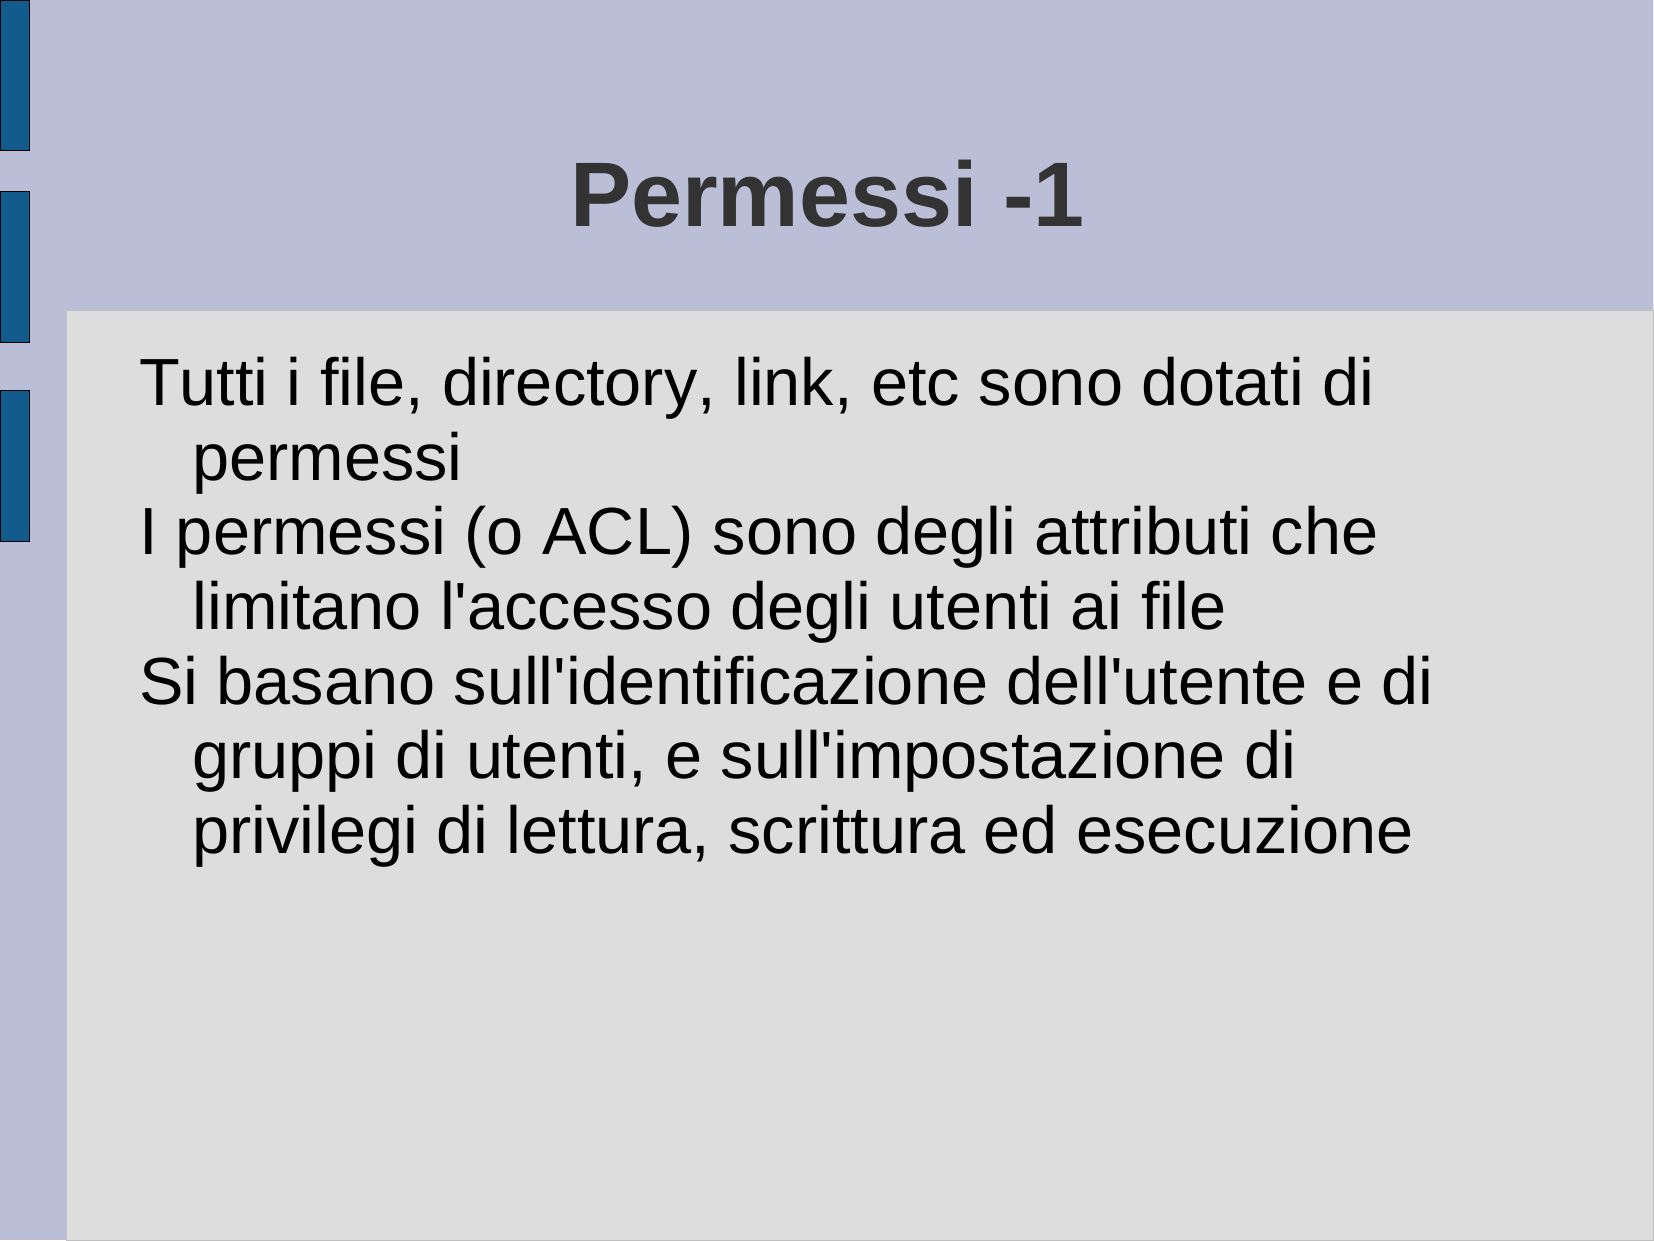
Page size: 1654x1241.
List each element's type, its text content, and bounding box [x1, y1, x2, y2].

list Tutti i file, directory, link, etc sono dotati di permessi I permessi (o ACL) sono degli attributi che limitano l'accesso degli utenti ai file Si basano sull'identificazione dell'utente e di gruppi di utenti, e sull'impostazione di privilegi di lettura, scrittura ed esecuzione [121, 344, 1534, 1127]
title Permessi -1 [121, 91, 1534, 299]
